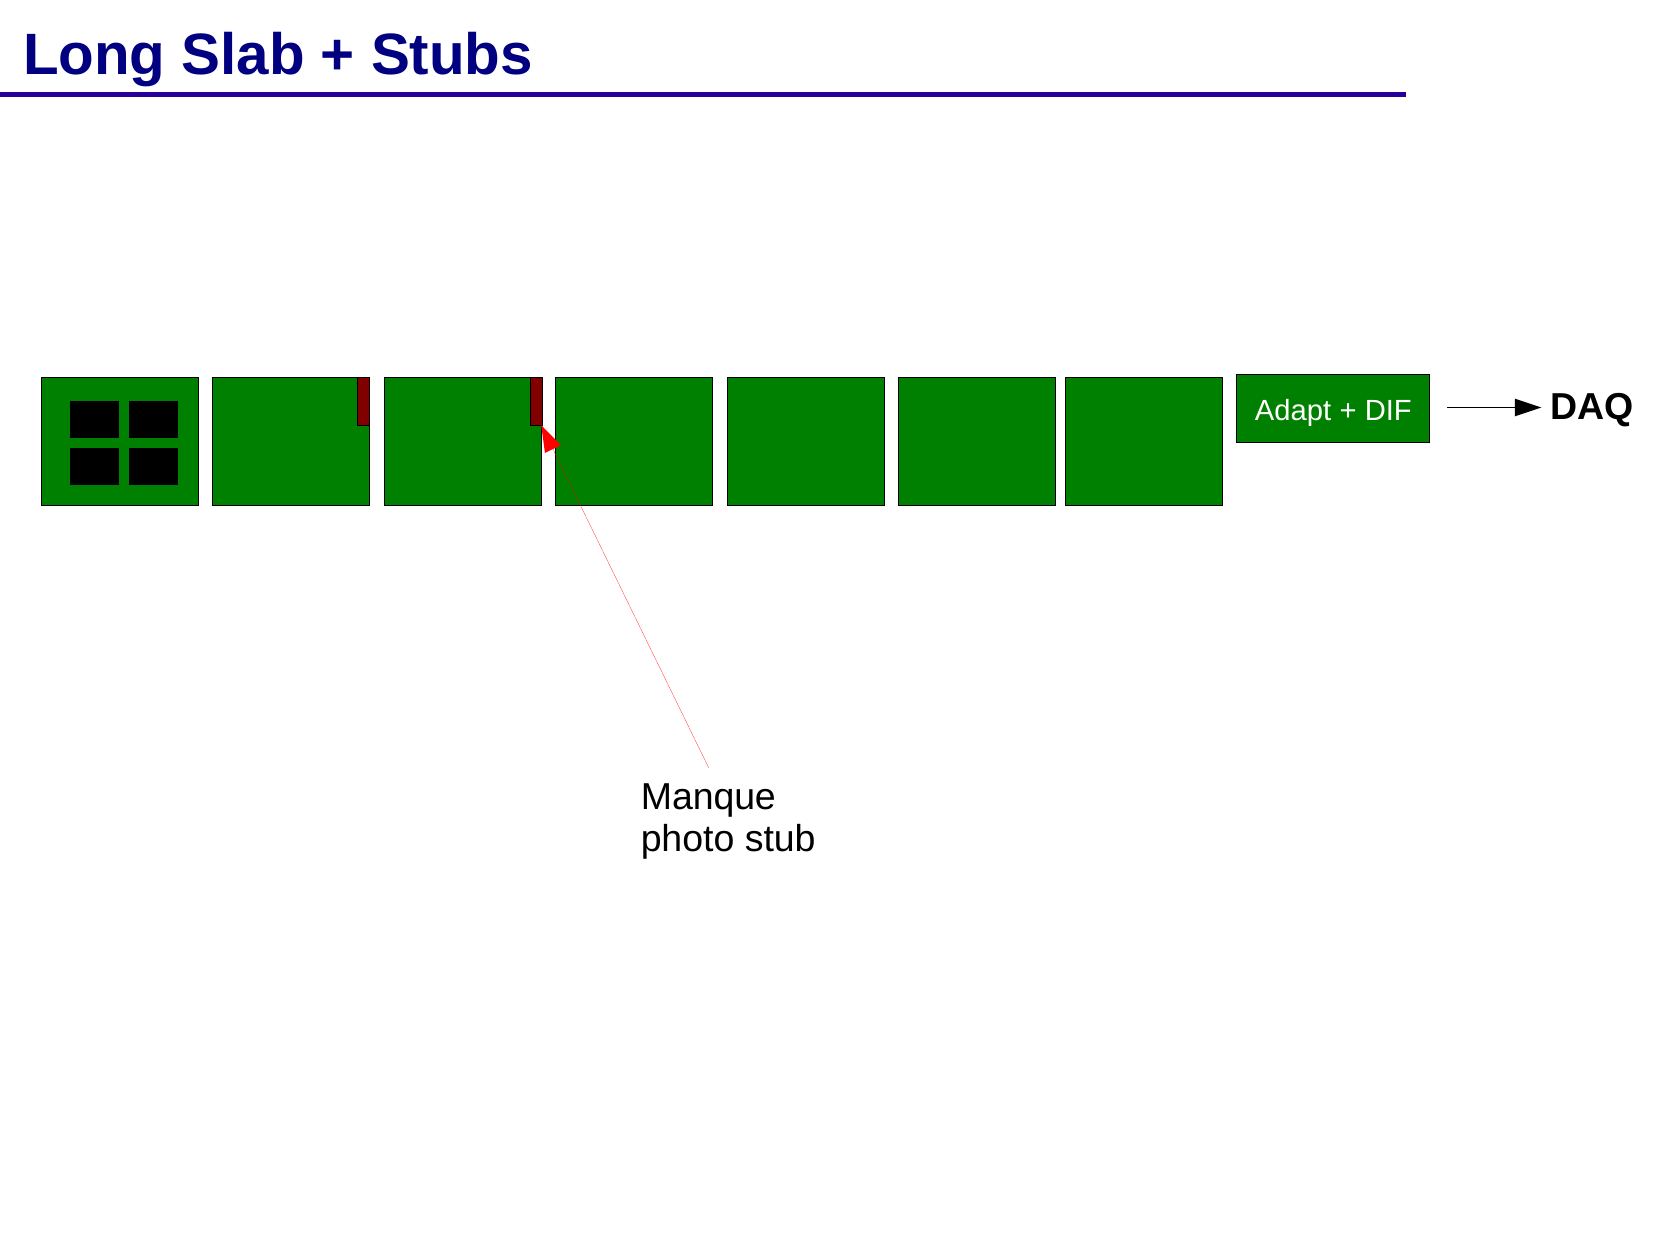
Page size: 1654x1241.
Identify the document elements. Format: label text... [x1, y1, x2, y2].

text_box [898, 377, 1056, 506]
text_box DAQ [1535, 377, 1654, 447]
text_box [727, 377, 885, 506]
text_box [555, 456, 580, 506]
text_box [555, 377, 713, 506]
text_box Manque photo stub [625, 767, 863, 903]
text_box [41, 377, 199, 506]
text_box [384, 377, 543, 506]
text_box [1236, 374, 1430, 443]
title Long Slab + Stubs [23, 13, 1512, 95]
text_box [212, 377, 370, 506]
text_box [1065, 377, 1223, 506]
text_box Adapt + DIF [1240, 386, 1447, 434]
